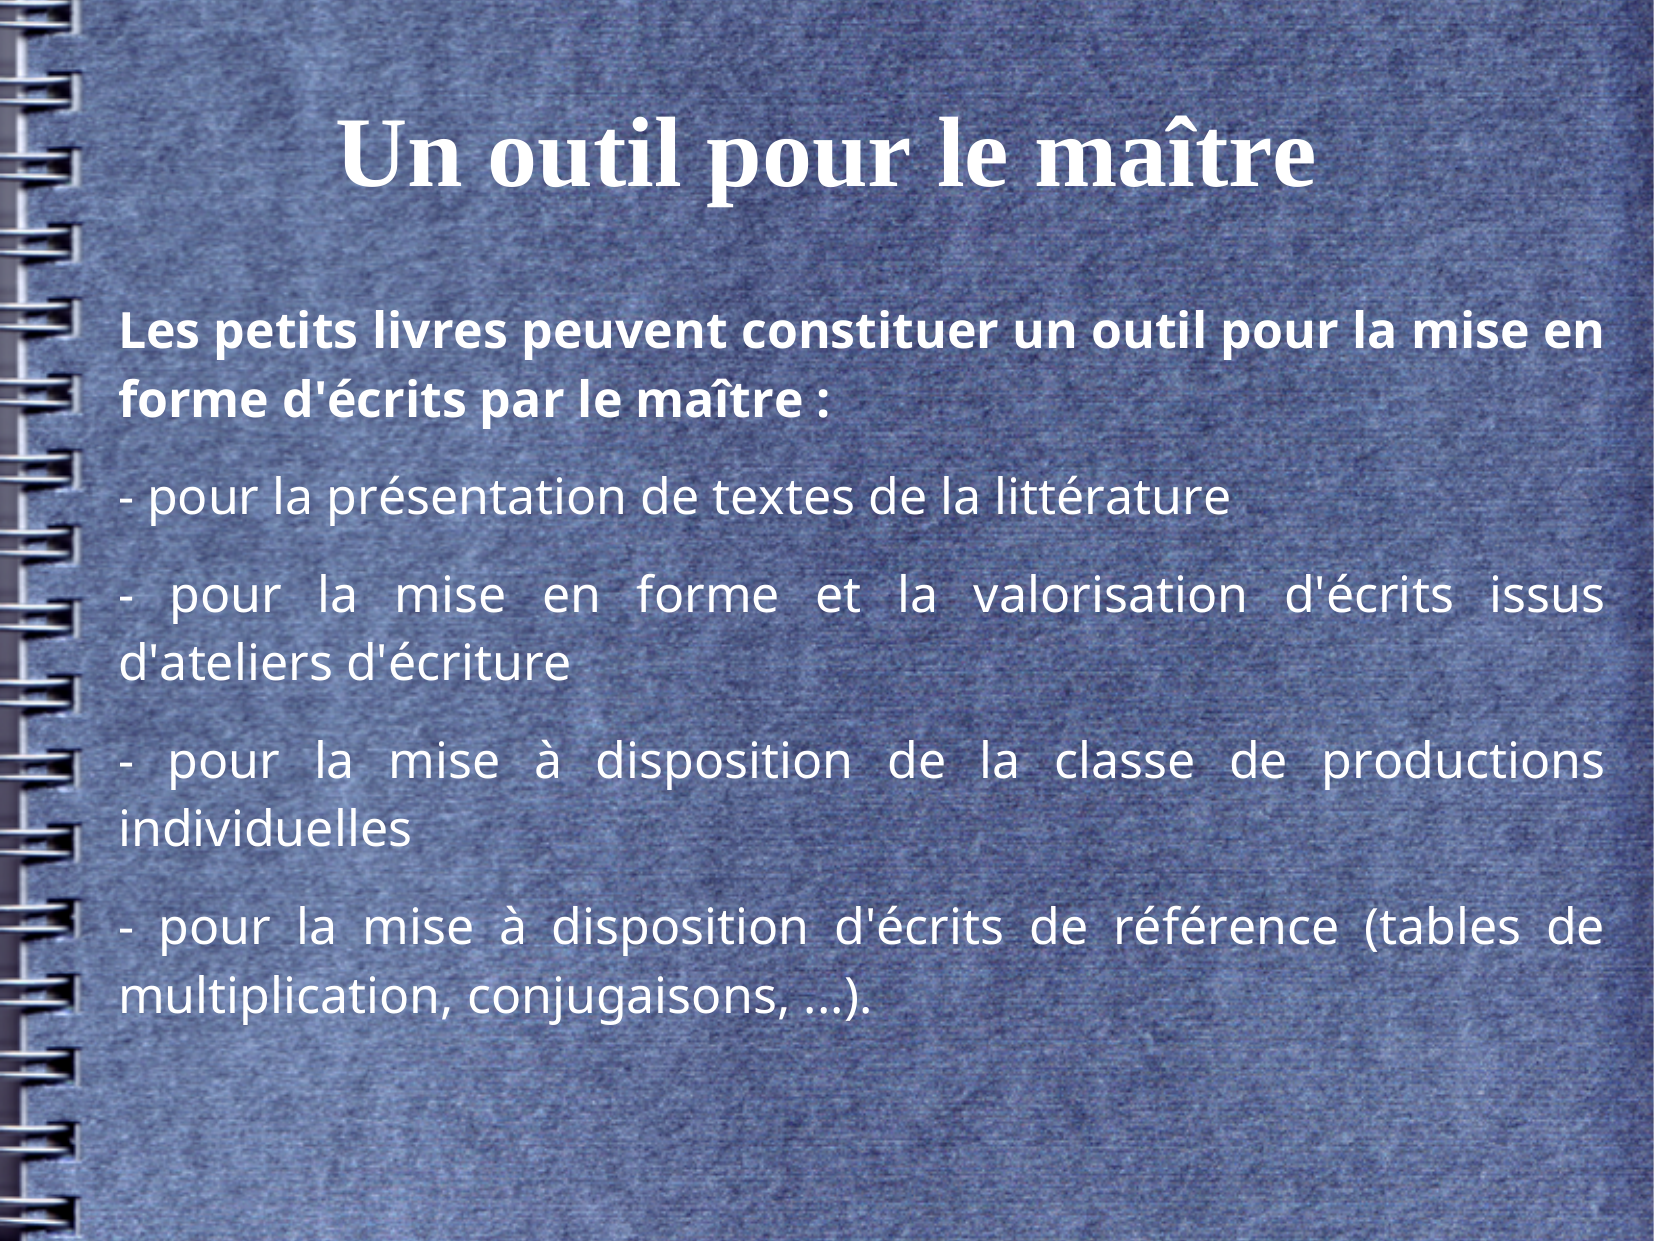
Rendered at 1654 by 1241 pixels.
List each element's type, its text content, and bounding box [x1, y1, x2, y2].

picture [0, 0, 1654, 1241]
list Les petits livres peuvent constituer un outil pour la mise en forme d'écrits par le maître : - pour la présentation de textes de la littérature - pour la mise en forme et la valorisation d'écrits issus d'ateliers d'écriture - pour la mise à disposition de la classe de productions individuelles - pour la mise à disposition d'écrits de référence (tables de multiplication, conjugaisons, ...). [118, 295, 1607, 1134]
title Un outil pour le maître [82, 49, 1571, 257]
